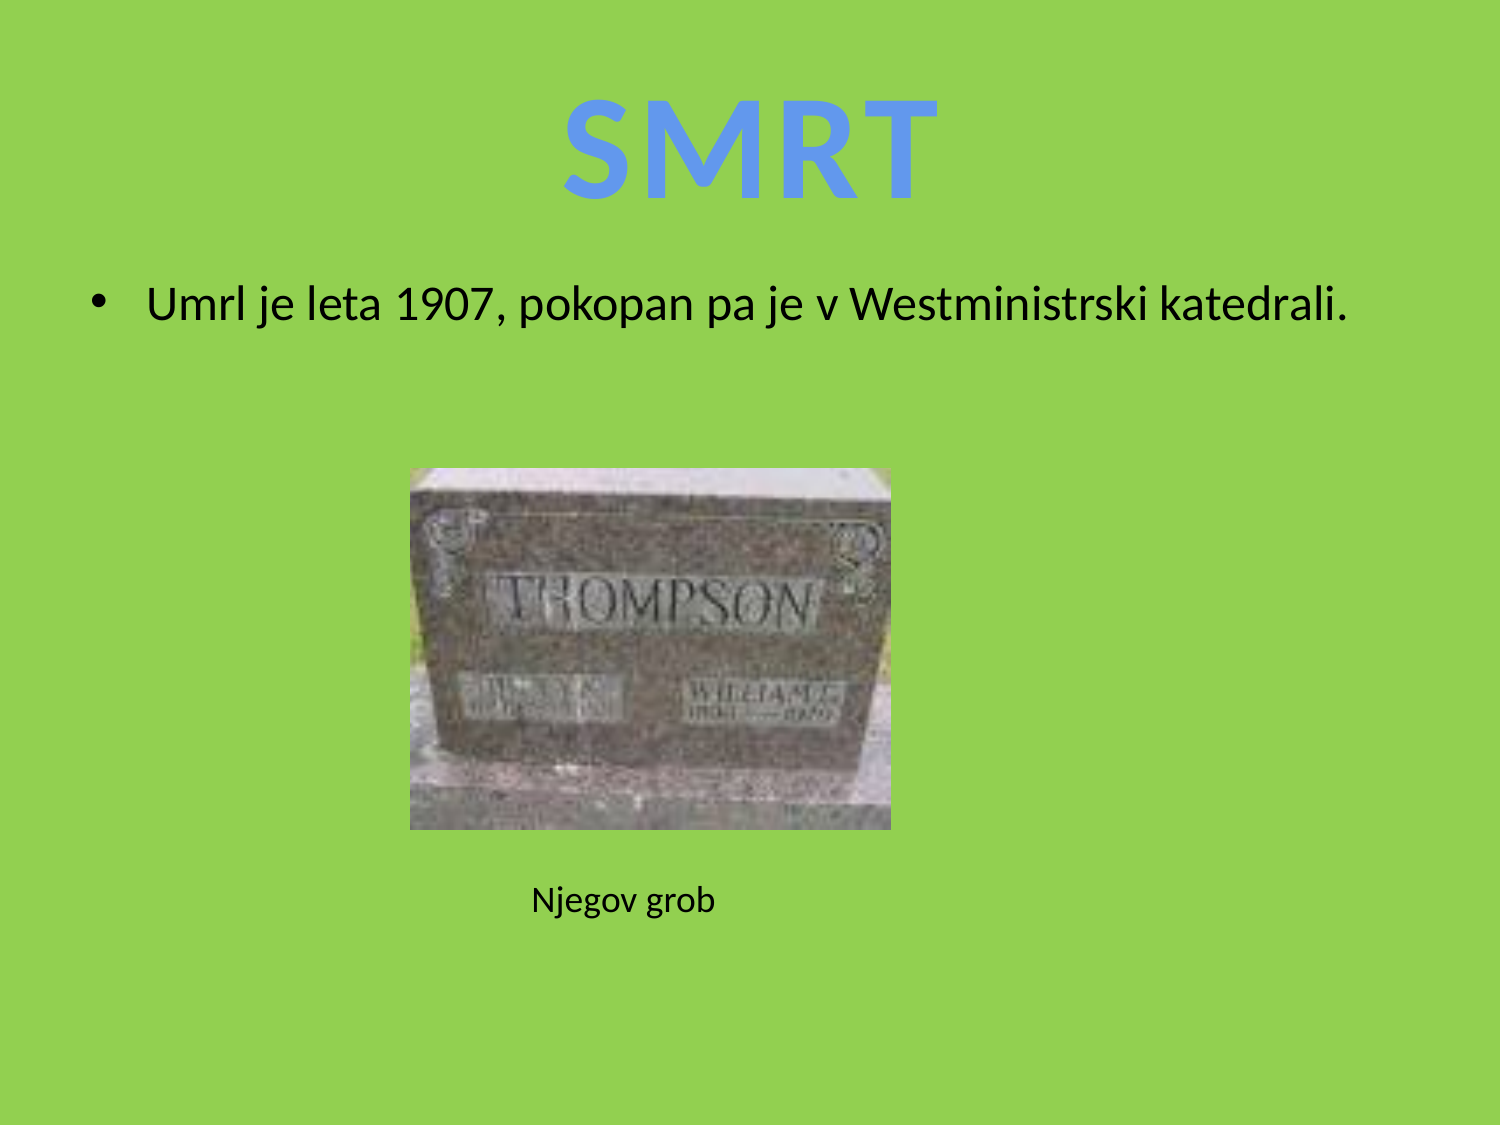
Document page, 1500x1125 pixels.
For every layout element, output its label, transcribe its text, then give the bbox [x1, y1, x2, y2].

picture [410, 468, 891, 830]
list Umrl je leta 1907, pokopan pa je v Westministrski katedrali. [75, 262, 1425, 1005]
title SMRT [75, 45, 1425, 233]
text_box Njegov grob [516, 867, 731, 927]
